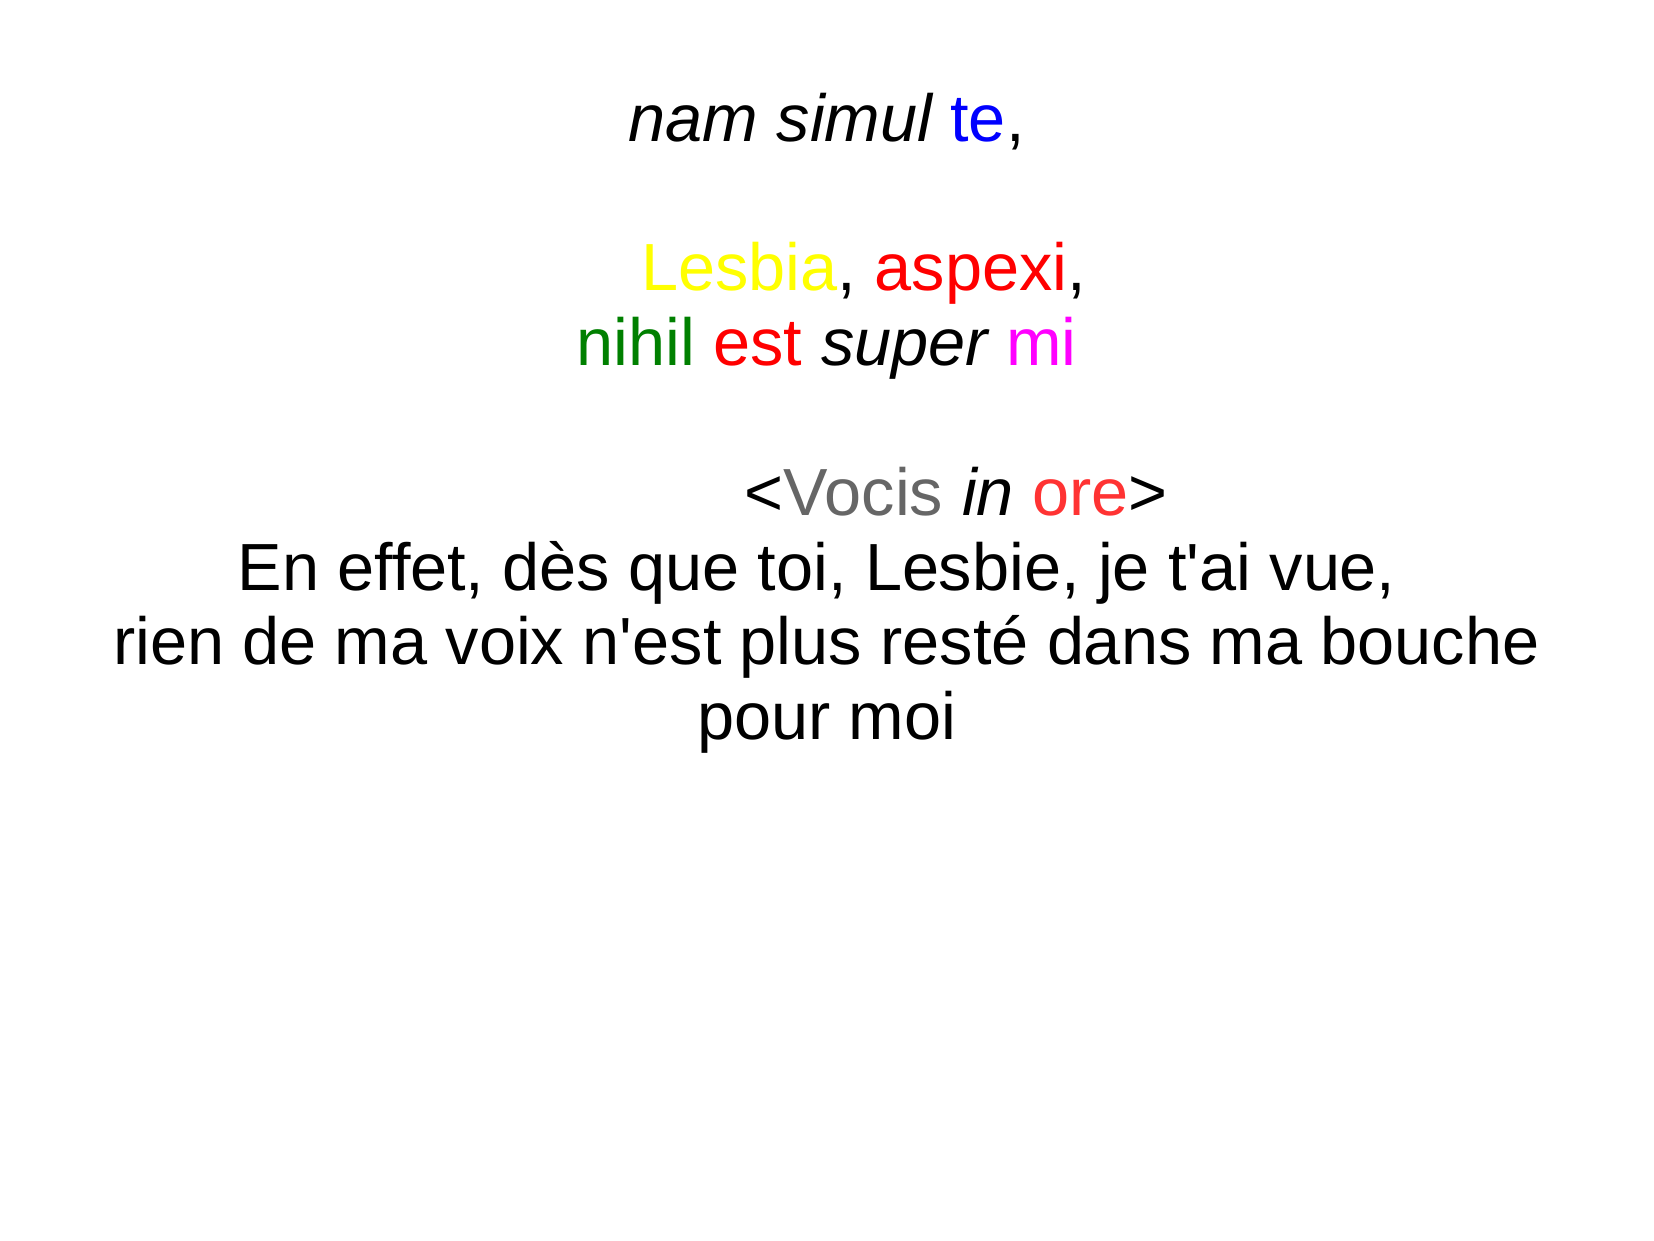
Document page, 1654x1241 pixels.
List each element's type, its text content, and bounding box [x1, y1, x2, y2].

subtitle nam simul te, Lesbia, aspexi, nihil est super mi <Vocis in ore> En effet, dès que toi, Lesbie, je t'ai vue, rien de ma voix n'est plus resté dans ma bouche pour moi [82, 49, 1571, 1010]
